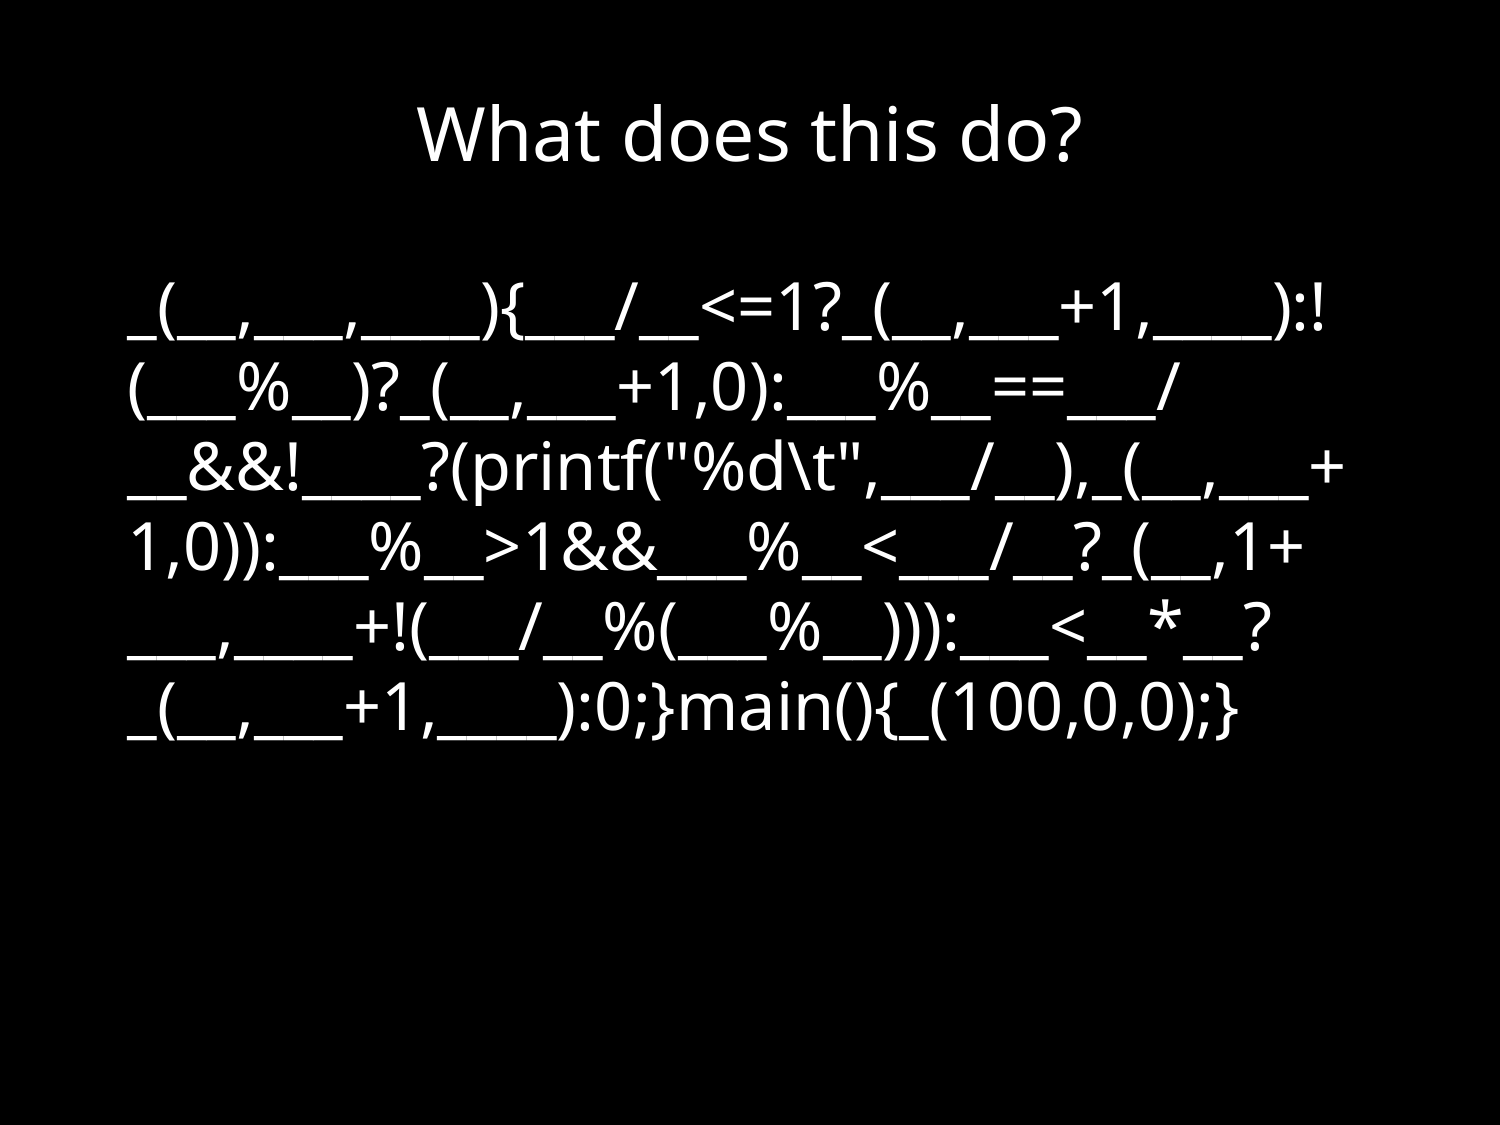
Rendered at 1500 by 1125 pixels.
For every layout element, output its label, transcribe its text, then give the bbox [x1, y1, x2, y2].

text_box What does this do? [112, 37, 1388, 225]
text_box _(__,___,____){___/__<=1?_(__,___+1,____):!(___%__)?_(__,___+1,0):___%__==___/ __&&!____?(printf("%d\t",___/__),_(__,___+1,0)):___%__>1&&___%__<___/__?_(__,1+ ___,____+!(___/__%(___%__))):___<__*__?_(__,___+1,____):0;}main(){_(100,0,0);} [112, 256, 1388, 932]
